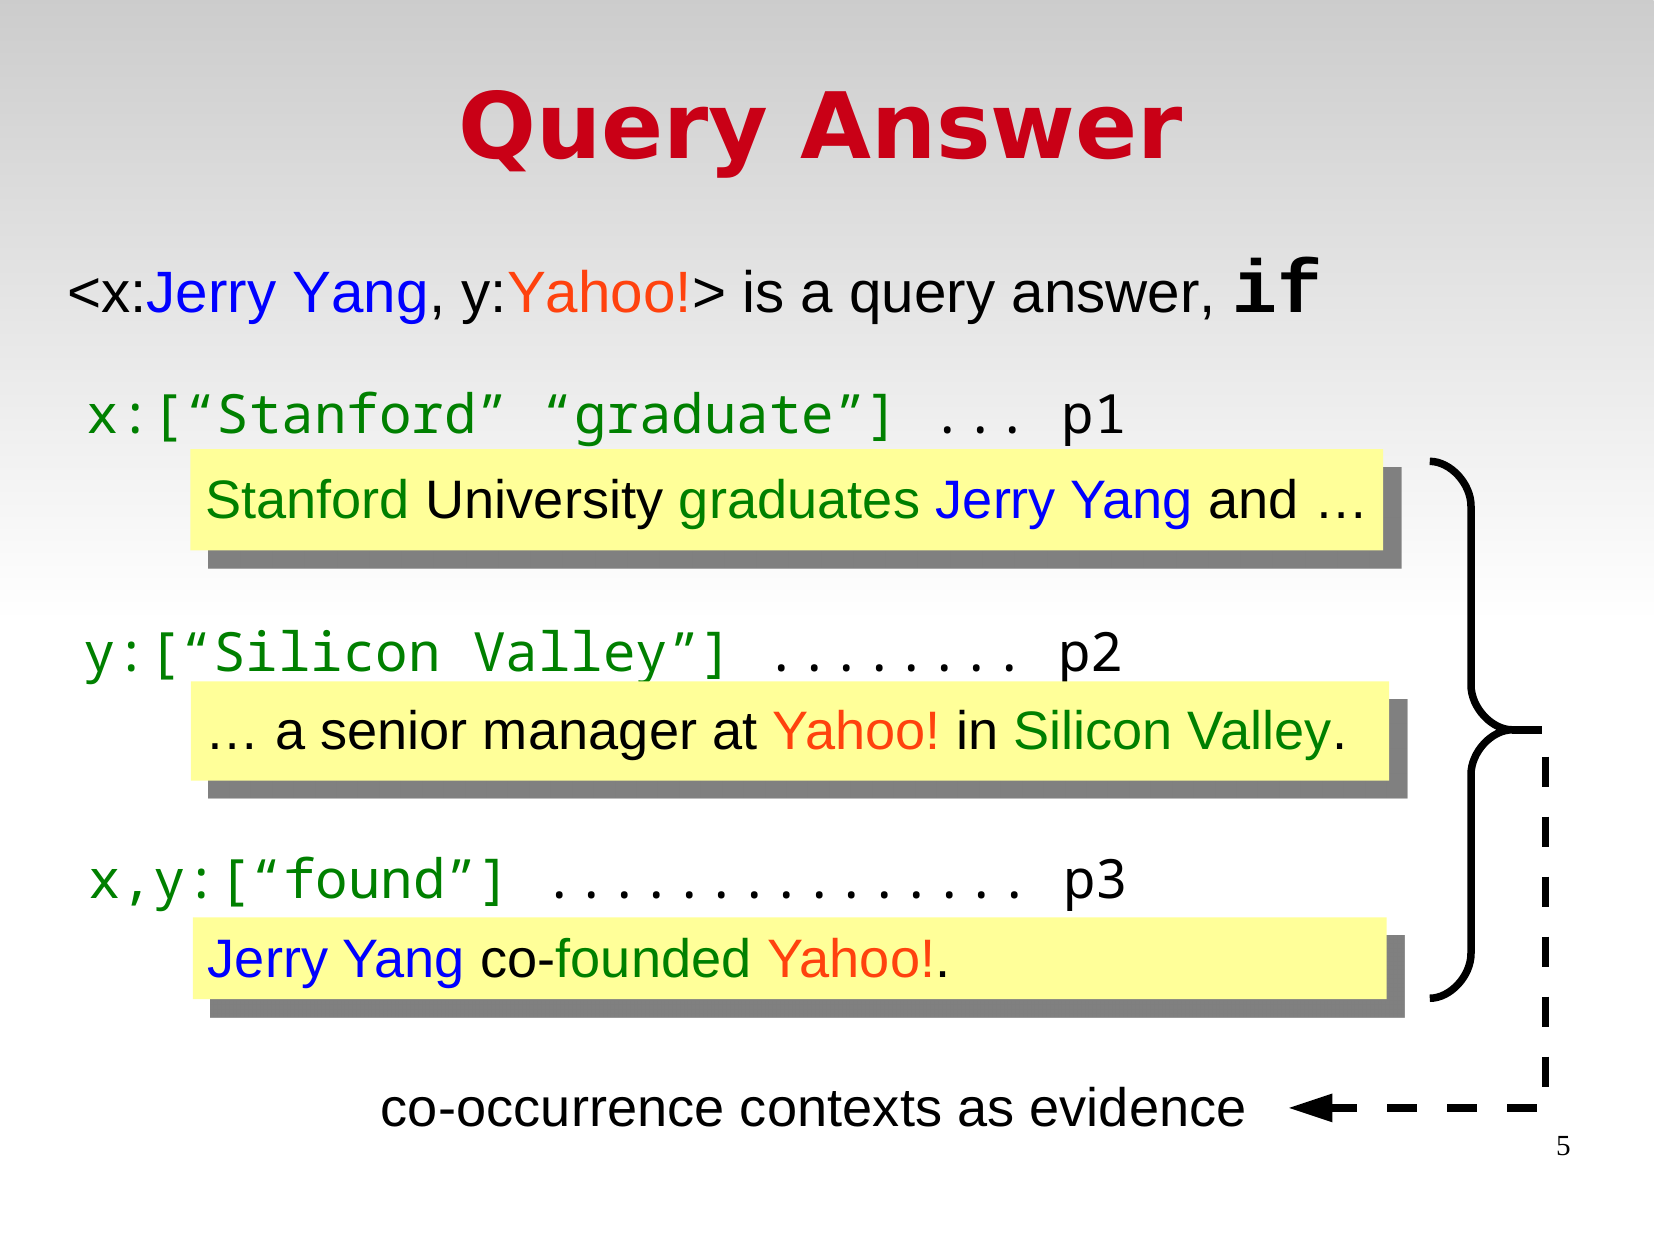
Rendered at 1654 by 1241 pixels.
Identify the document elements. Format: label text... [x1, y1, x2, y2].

text_box co-occurrence contexts as evidence [380, 1077, 1290, 1139]
text_box y:[“Silicon Valley”] ........ p2 [68, 606, 1175, 685]
title <x:Jerry Yang, y:Yahoo!> is a query answer, if [67, 249, 1397, 336]
text_box x,y:[“found”] ............... p3 [73, 833, 1155, 912]
text_box Stanford University graduates Jerry Yang and … [190, 449, 1384, 551]
title Query Answer [76, 23, 1566, 231]
text_box x:[“Stanford” “graduate”] ... p1 [72, 368, 1166, 446]
text_box … a senior manager at Yahoo! in Silicon Valley. [190, 681, 1390, 781]
text_box Jerry Yang co-founded Yahoo!. [192, 917, 1387, 1000]
